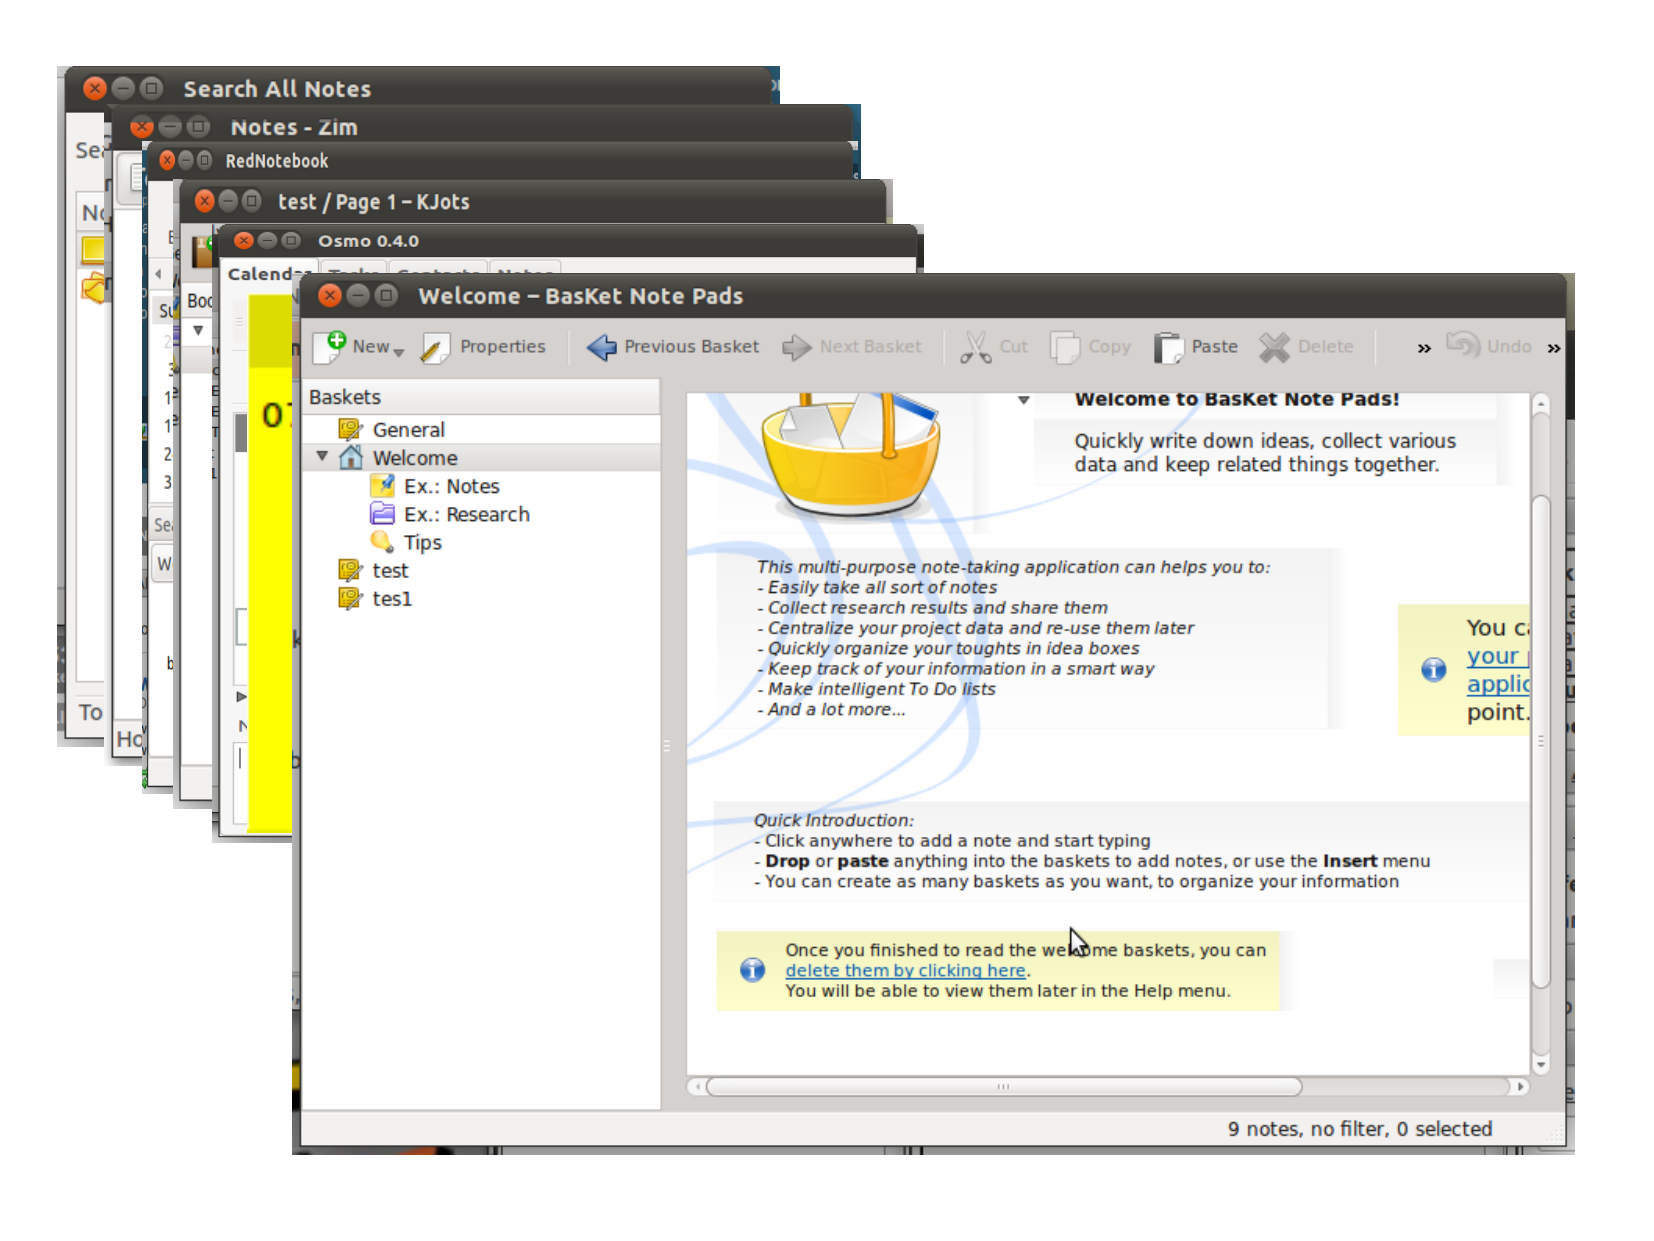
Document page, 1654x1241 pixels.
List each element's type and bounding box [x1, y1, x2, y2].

picture [57, 66, 1575, 1155]
